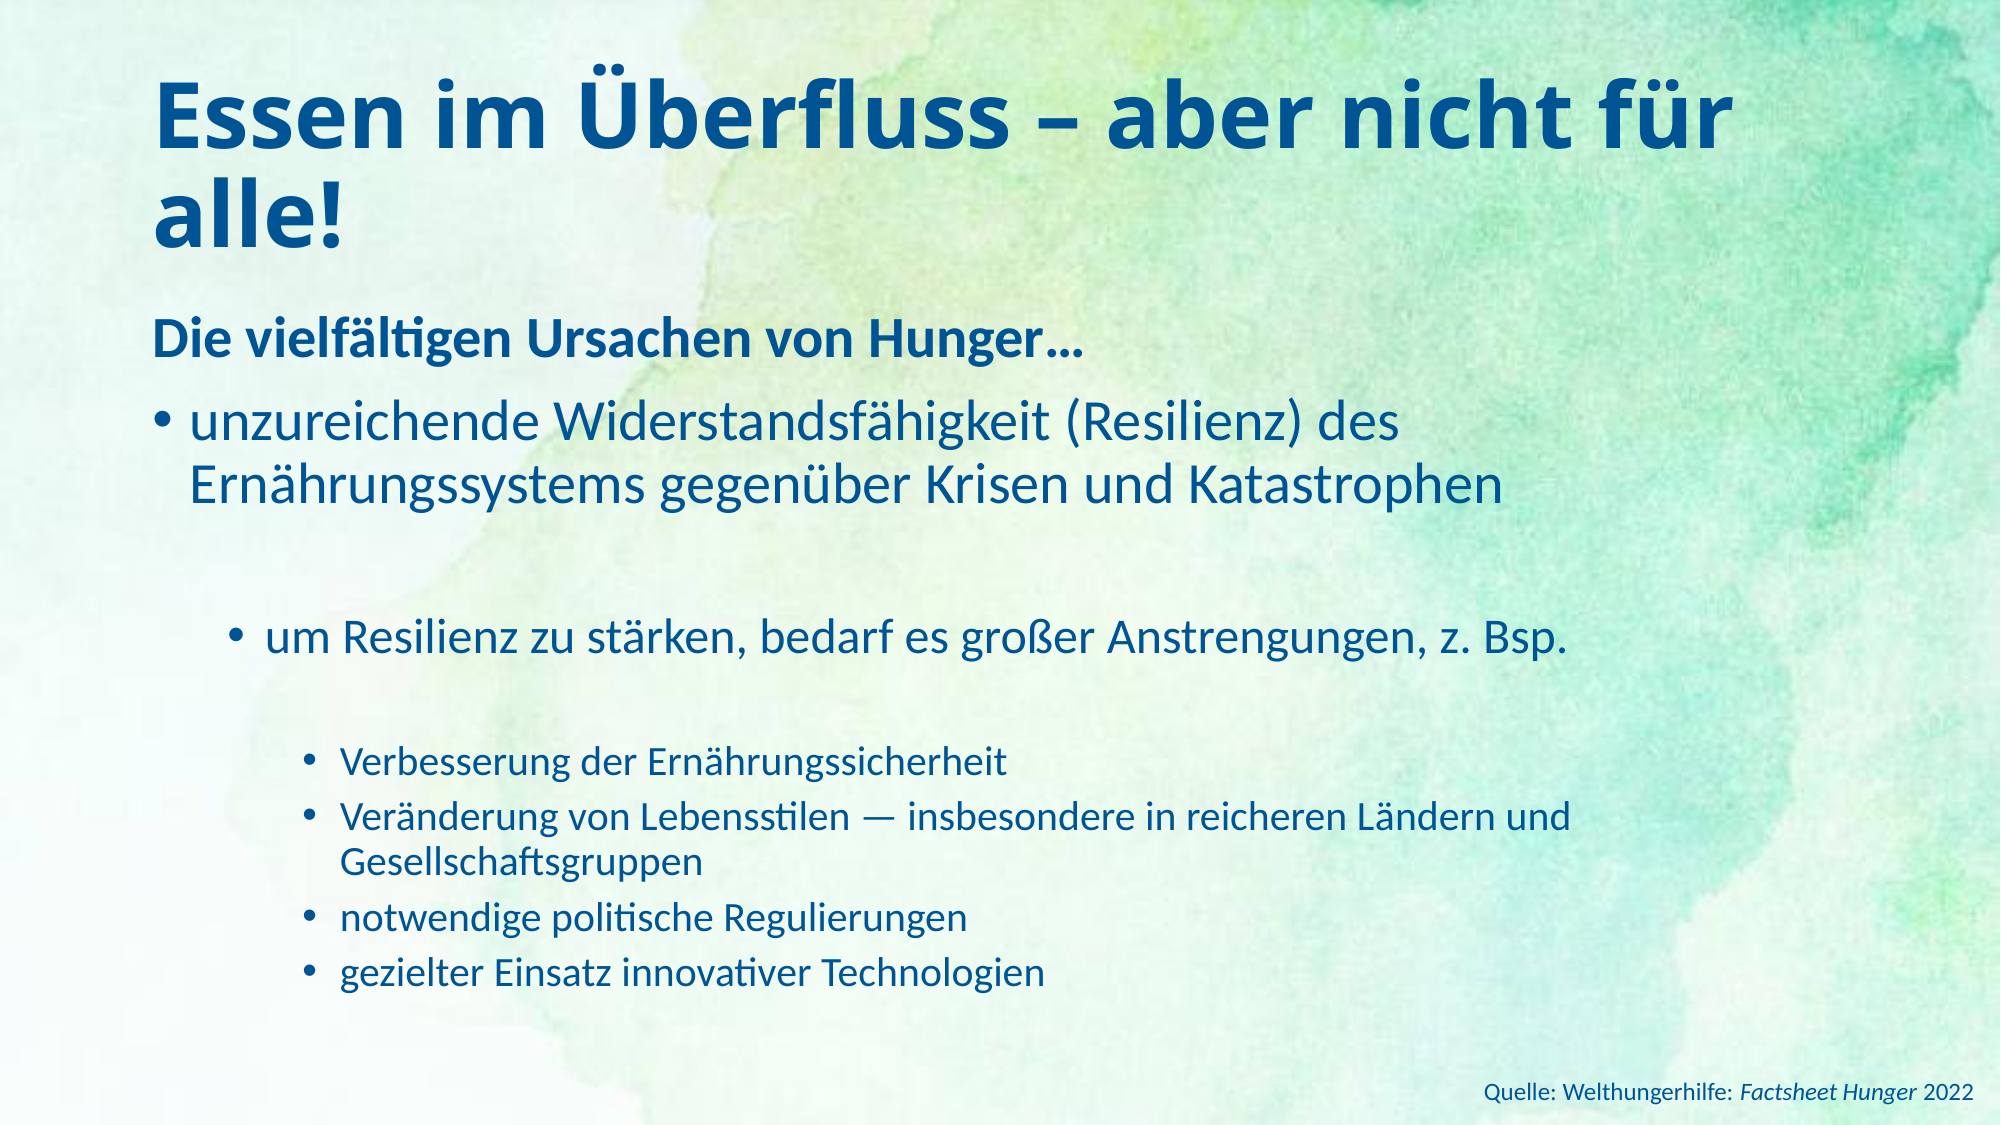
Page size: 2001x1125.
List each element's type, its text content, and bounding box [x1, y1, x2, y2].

title Essen im Überfluss – aber nicht für alle! [137, 59, 1863, 278]
picture [0, 0, 2000, 1125]
list Die vielfältigen Ursachen von Hunger… unzureichende Widerstandsfähigkeit (Resilienz) des Ernährungssystems gegenüber Krisen und Katastrophen um Resilienz zu stärken, bedarf es großer Anstrengungen, z. Bsp. Verbesserung der Ernährungssicherheit Veränderung von Lebensstilen — insbesondere in reicheren Ländern und Gesellschaftsgruppen notwendige politische Regulierungen gezielter Einsatz innovativer Technologien [137, 299, 1863, 1014]
text_box Quelle: Welthungerhilfe: Factsheet Hunger 2022 [1469, 1068, 2000, 1113]
